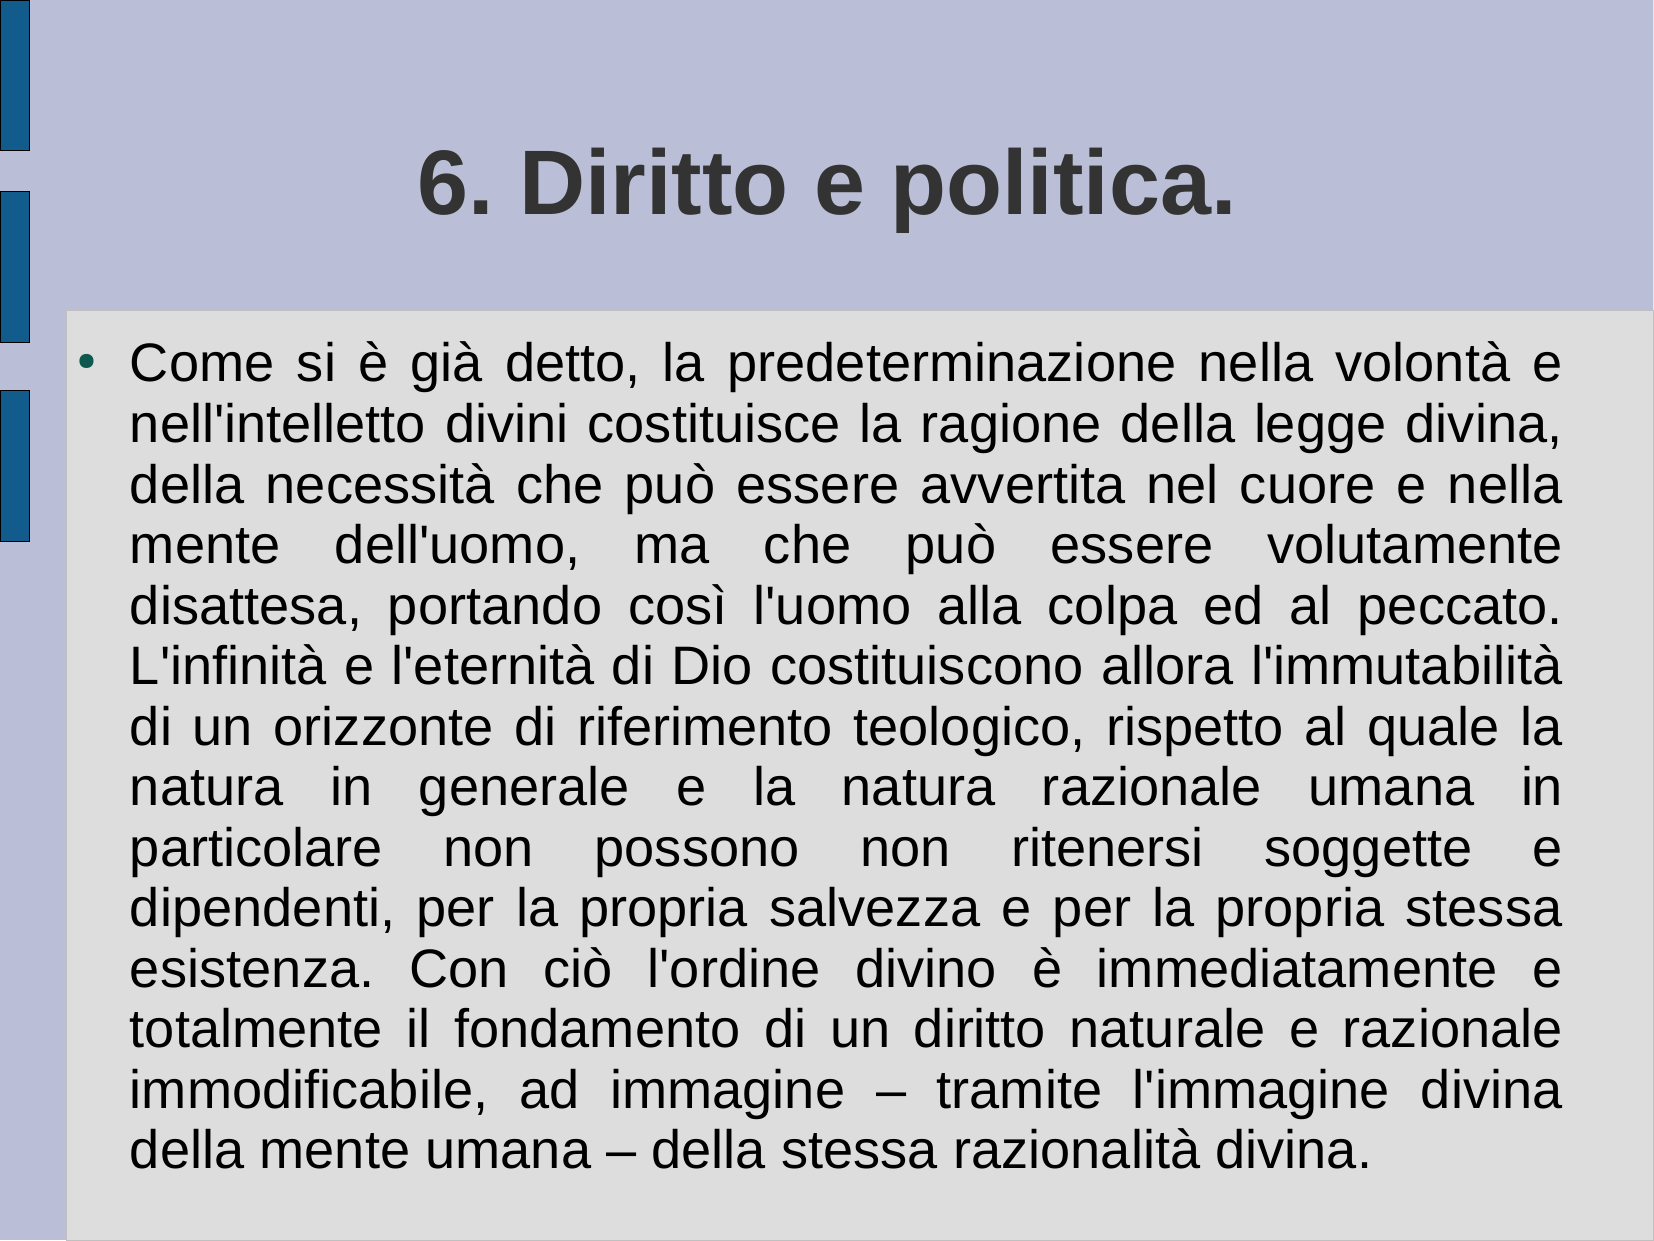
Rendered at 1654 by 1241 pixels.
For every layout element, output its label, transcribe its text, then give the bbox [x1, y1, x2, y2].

title 6. Diritto e politica. [121, 79, 1534, 287]
list Come si è già detto, la predeterminazione nella volontà e nell'intelletto divini costituisce la ragione della legge divina, della necessità che può essere avvertita nel cuore e nella mente dell'uomo, ma che può essere volutamente disattesa, portando così l'uomo alla colpa ed al peccato. L'infinità e l'eternità di Dio costituiscono allora l'immutabilità di un orizzonte di riferimento teologico, rispetto al quale la natura in generale e la natura razionale umana in particolare non possono non ritenersi soggette e dipendenti, per la propria salvezza e per la propria stessa esistenza. Con ciò l'ordine divino è immediatamente e totalmente il fondamento di un diritto naturale e razionale immodificabile, ad immagine – tramite l'immagine divina della mente umana – della stessa razionalità divina. [59, 332, 1565, 1193]
